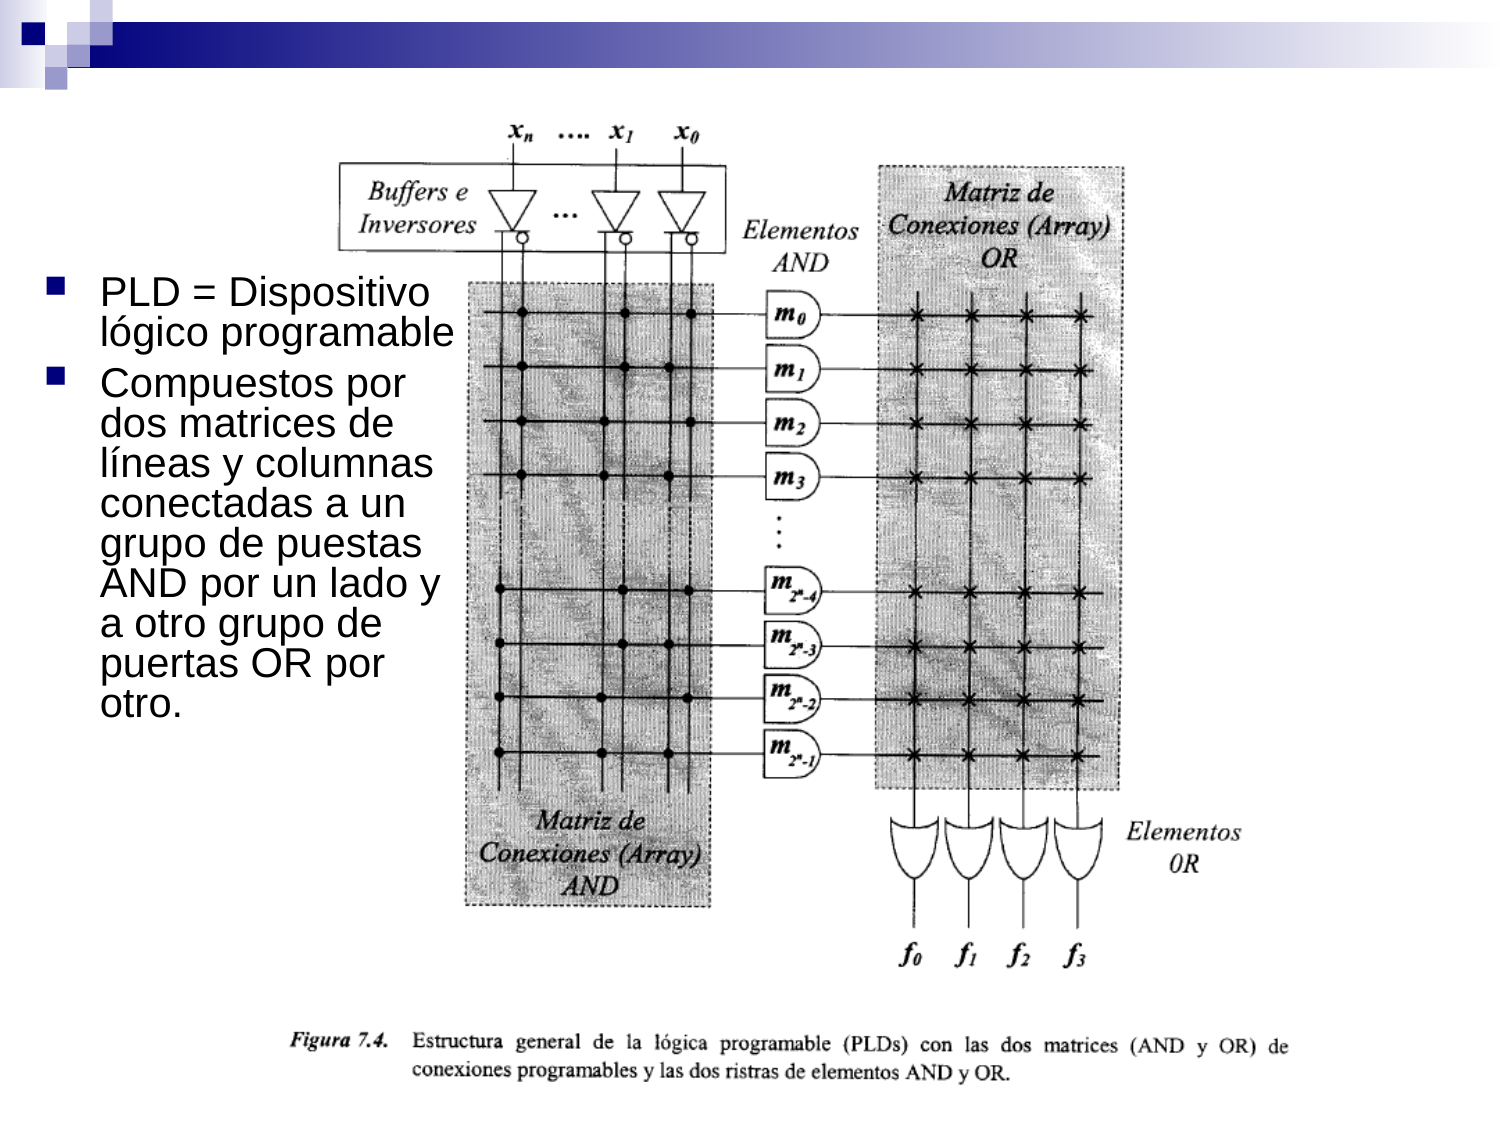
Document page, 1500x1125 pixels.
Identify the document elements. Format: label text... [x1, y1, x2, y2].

picture [242, 78, 1306, 1098]
list PLD = Dispositivo lógico programable Compuestos por dos matrices de líneas y columnas conectadas a un grupo de puestas AND por un lado y a otro grupo de puertas OR por otro. [29, 267, 491, 752]
